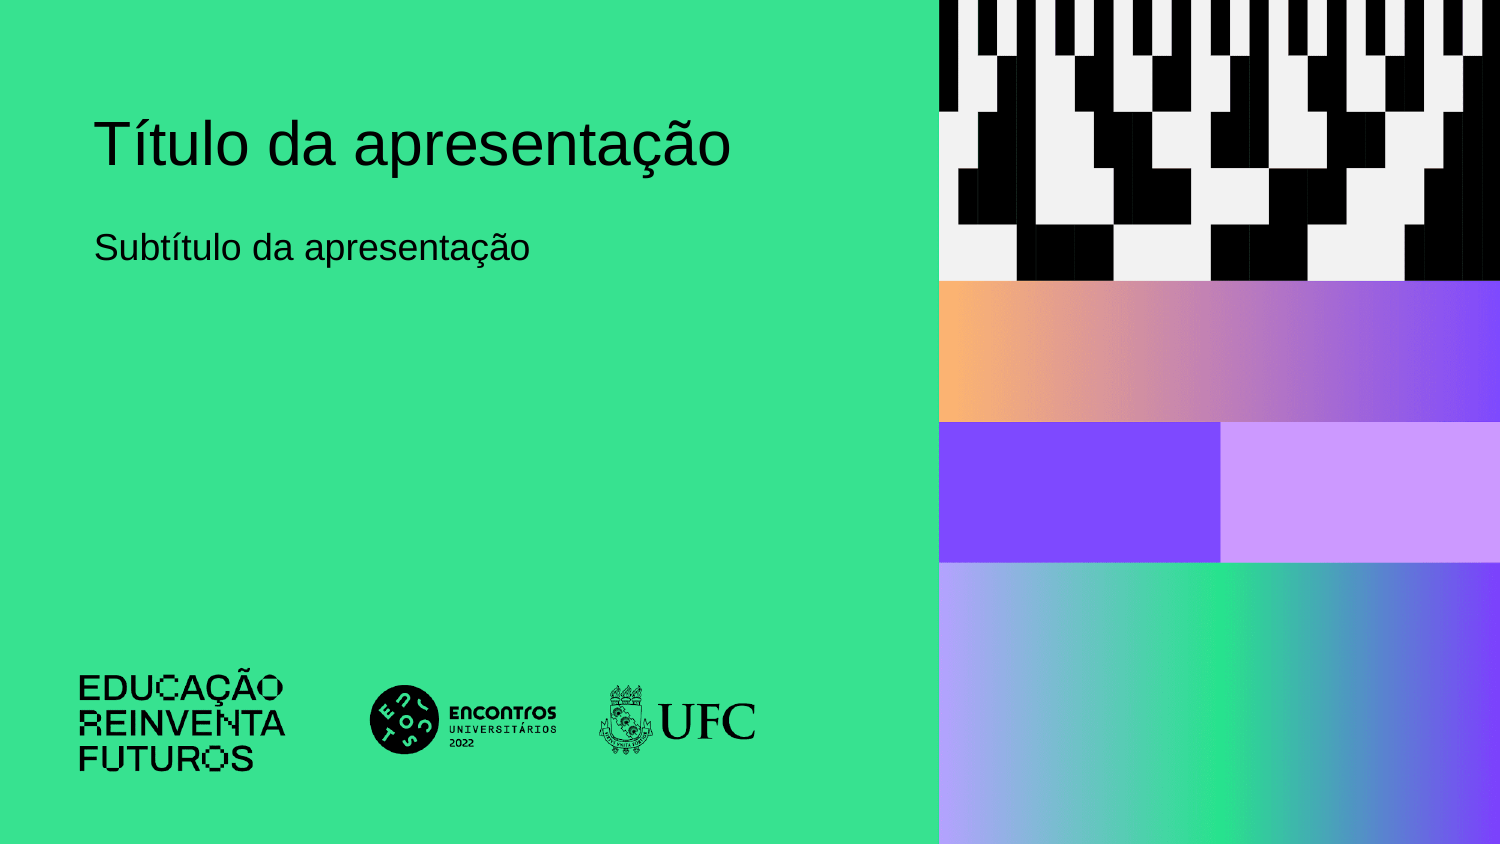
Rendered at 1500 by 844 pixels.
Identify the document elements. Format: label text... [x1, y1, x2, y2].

picture [0, 0, 1500, 844]
text_box Título da apresentação Subtítulo da apresentação [79, 88, 817, 284]
